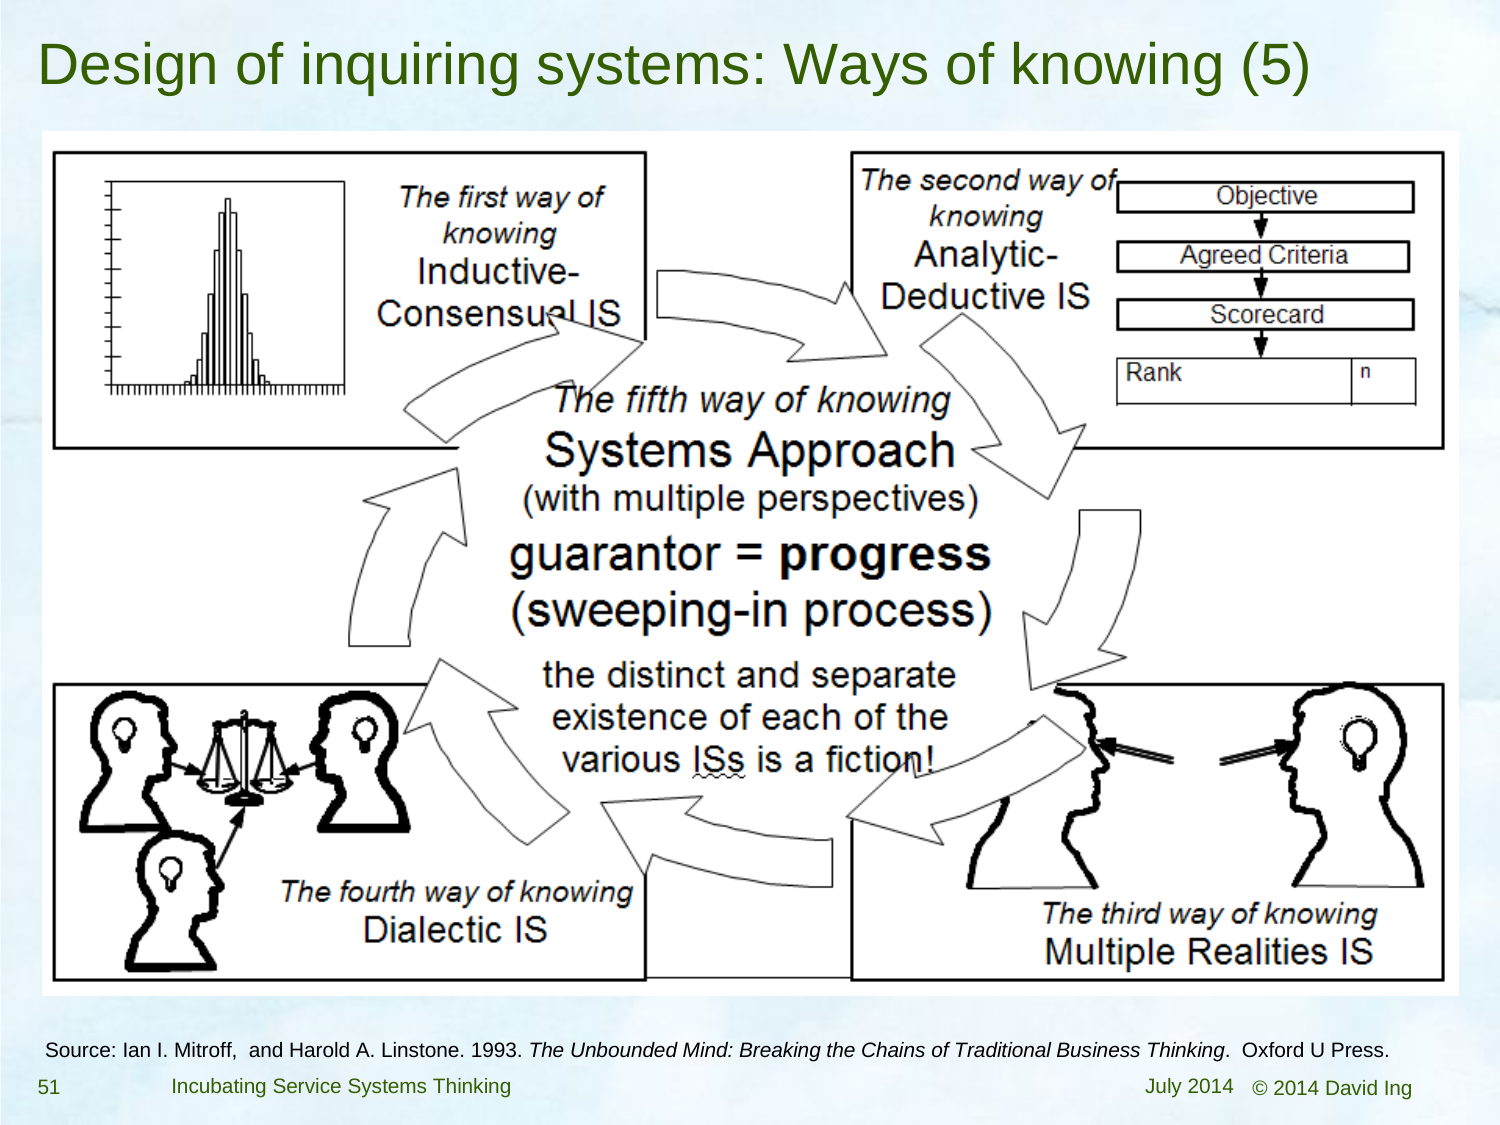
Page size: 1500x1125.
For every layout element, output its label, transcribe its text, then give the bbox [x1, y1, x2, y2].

picture [0, 0, 1500, 1125]
title Design of inquiring systems: Ways of knowing (5) [37, 37, 1463, 152]
text_box Source: Ian I. Mitroff, and Harold A. Linstone. 1993. The Unbounded Mind: Breaking the Chains of Traditional Business Thinking. Oxford U Press. - [30, 1029, 1427, 1065]
